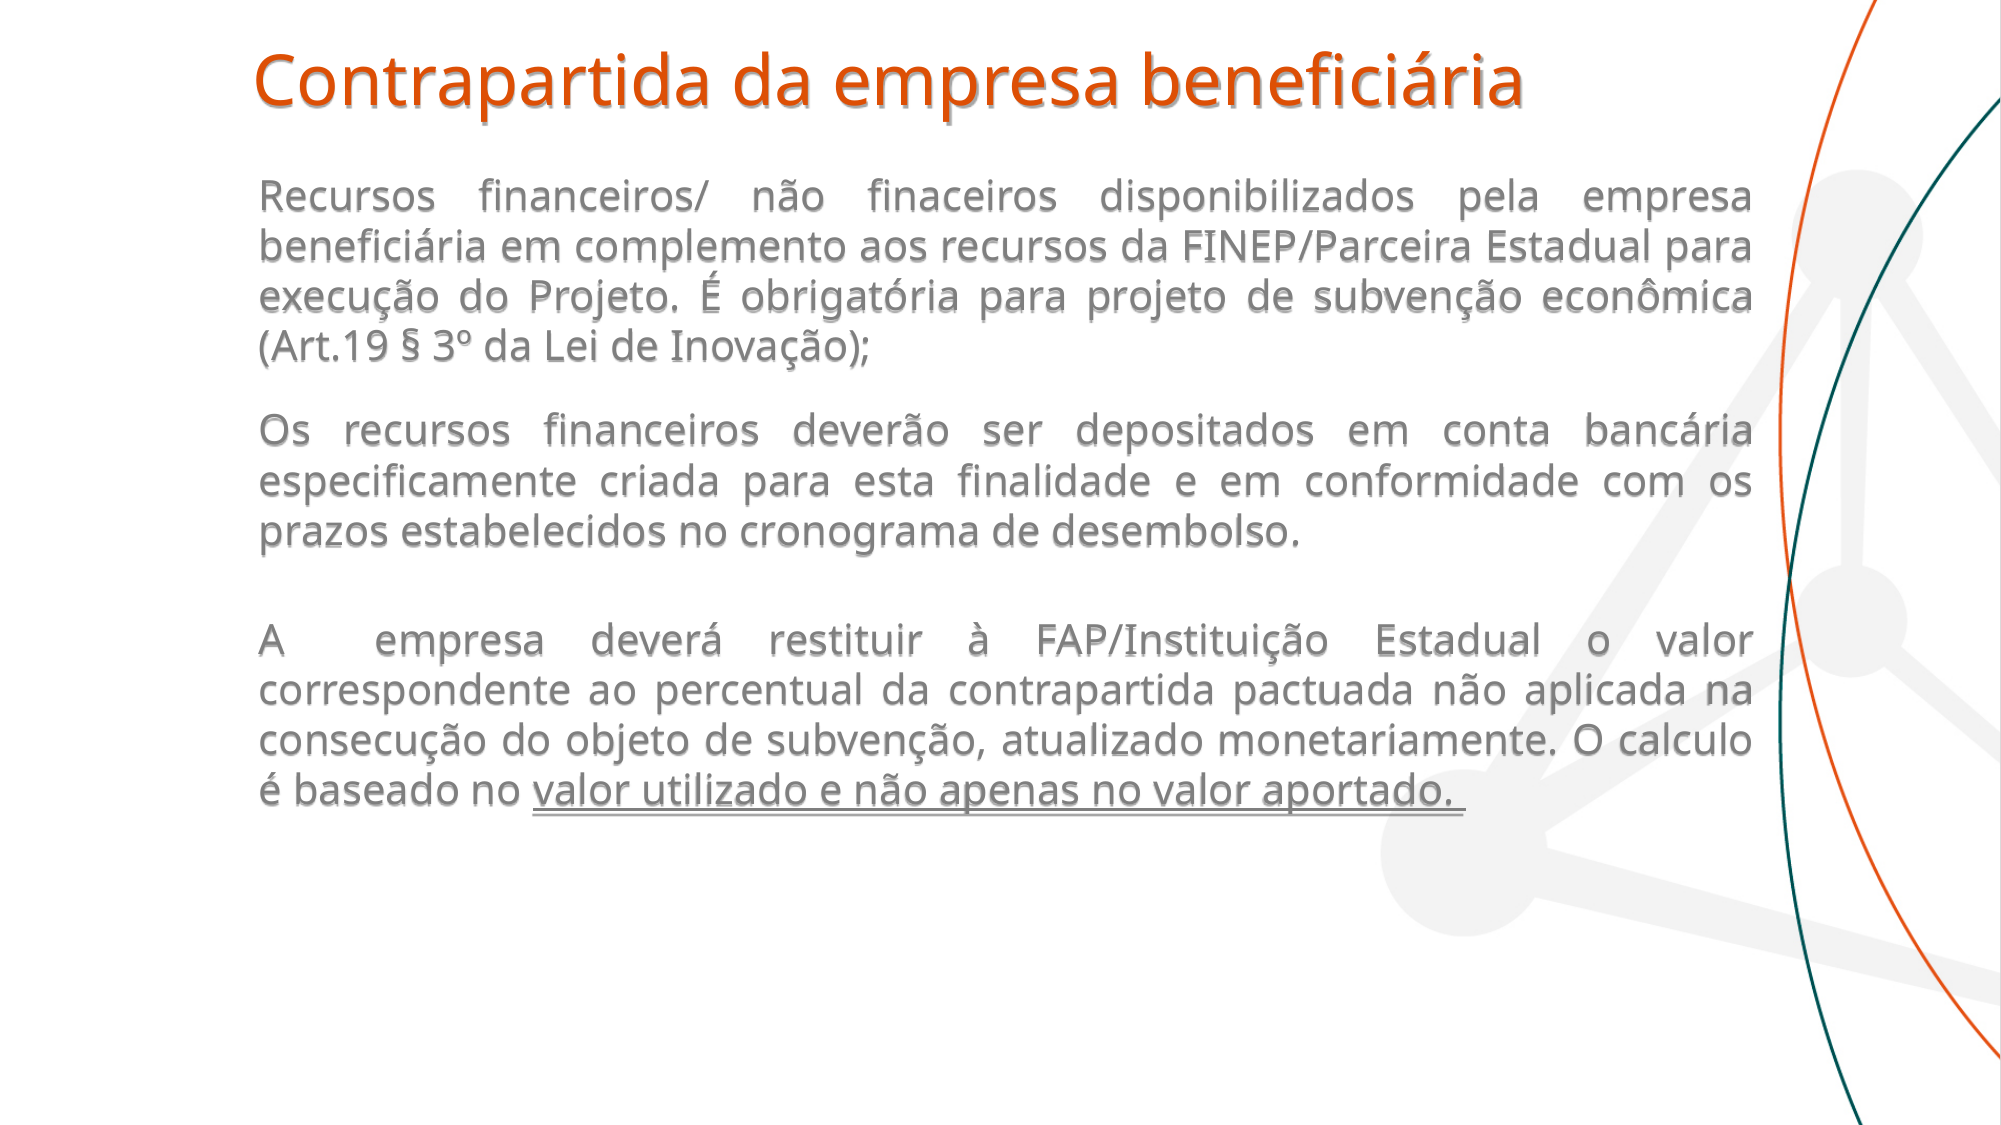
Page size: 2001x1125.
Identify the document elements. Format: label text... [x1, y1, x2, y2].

text_box Contrapartida da empresa beneficiária [237, 27, 1556, 138]
text_box Recursos financeiros/ não finaceiros disponibilizados pela empresa beneficiária em complemento aos recursos da FINEP/Parceira Estadual para execução do Projeto. É obrigatória para projeto de subvenção econômica (Art.19 § 3º da Lei de Inovação); Os recursos financeiros deverão ser depositados em conta bancária especificamente criada para esta finalidade e em conformidade com os prazos estabelecidos no cronograma de desembolso. A empresa deverá restituir à FAP/Instituição Estadual o valor correspondente ao percentual da contrapartida pactuada não aplicada na consecução do objeto de subvenção, atualizado monetariamente. O calculo é baseado no valor utilizado e não apenas no valor aportado. [244, 160, 1780, 1024]
